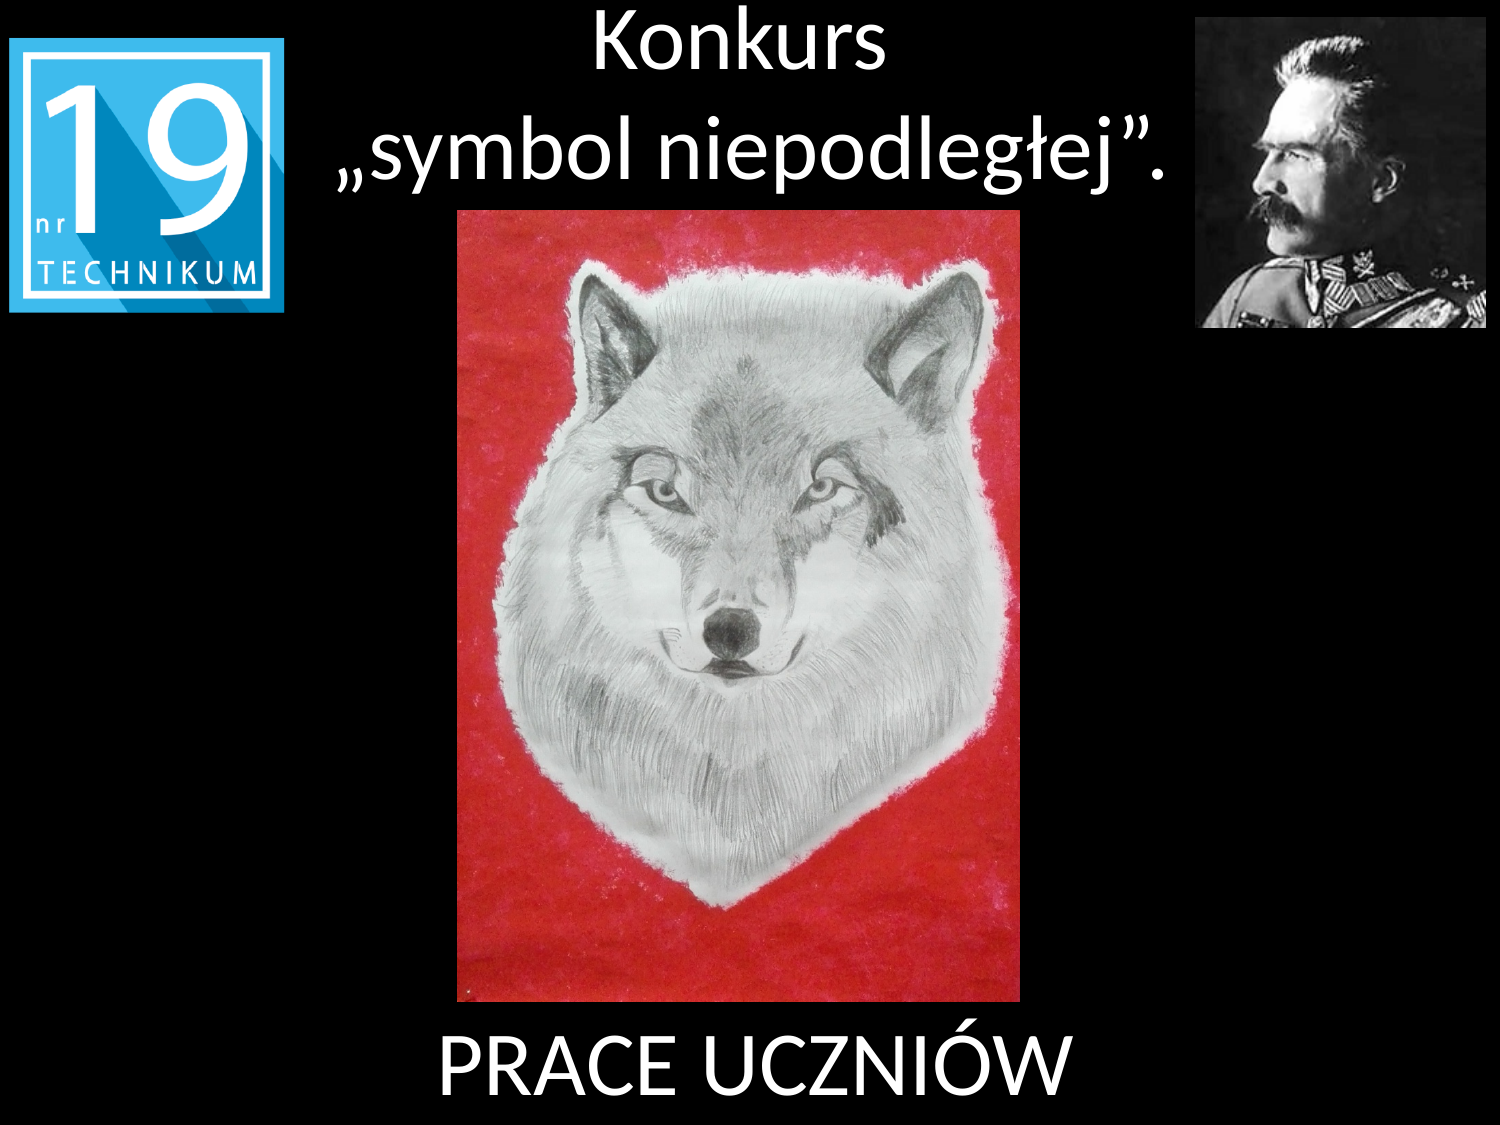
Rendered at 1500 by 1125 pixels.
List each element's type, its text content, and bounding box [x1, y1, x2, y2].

picture [457, 210, 1020, 1002]
picture [0, 18, 323, 340]
picture [1195, 17, 1486, 329]
title Konkurs „symbol niepodległej”. [112, 0, 1388, 212]
subtitle PRACE UCZNIÓW [304, 996, 1207, 1090]
